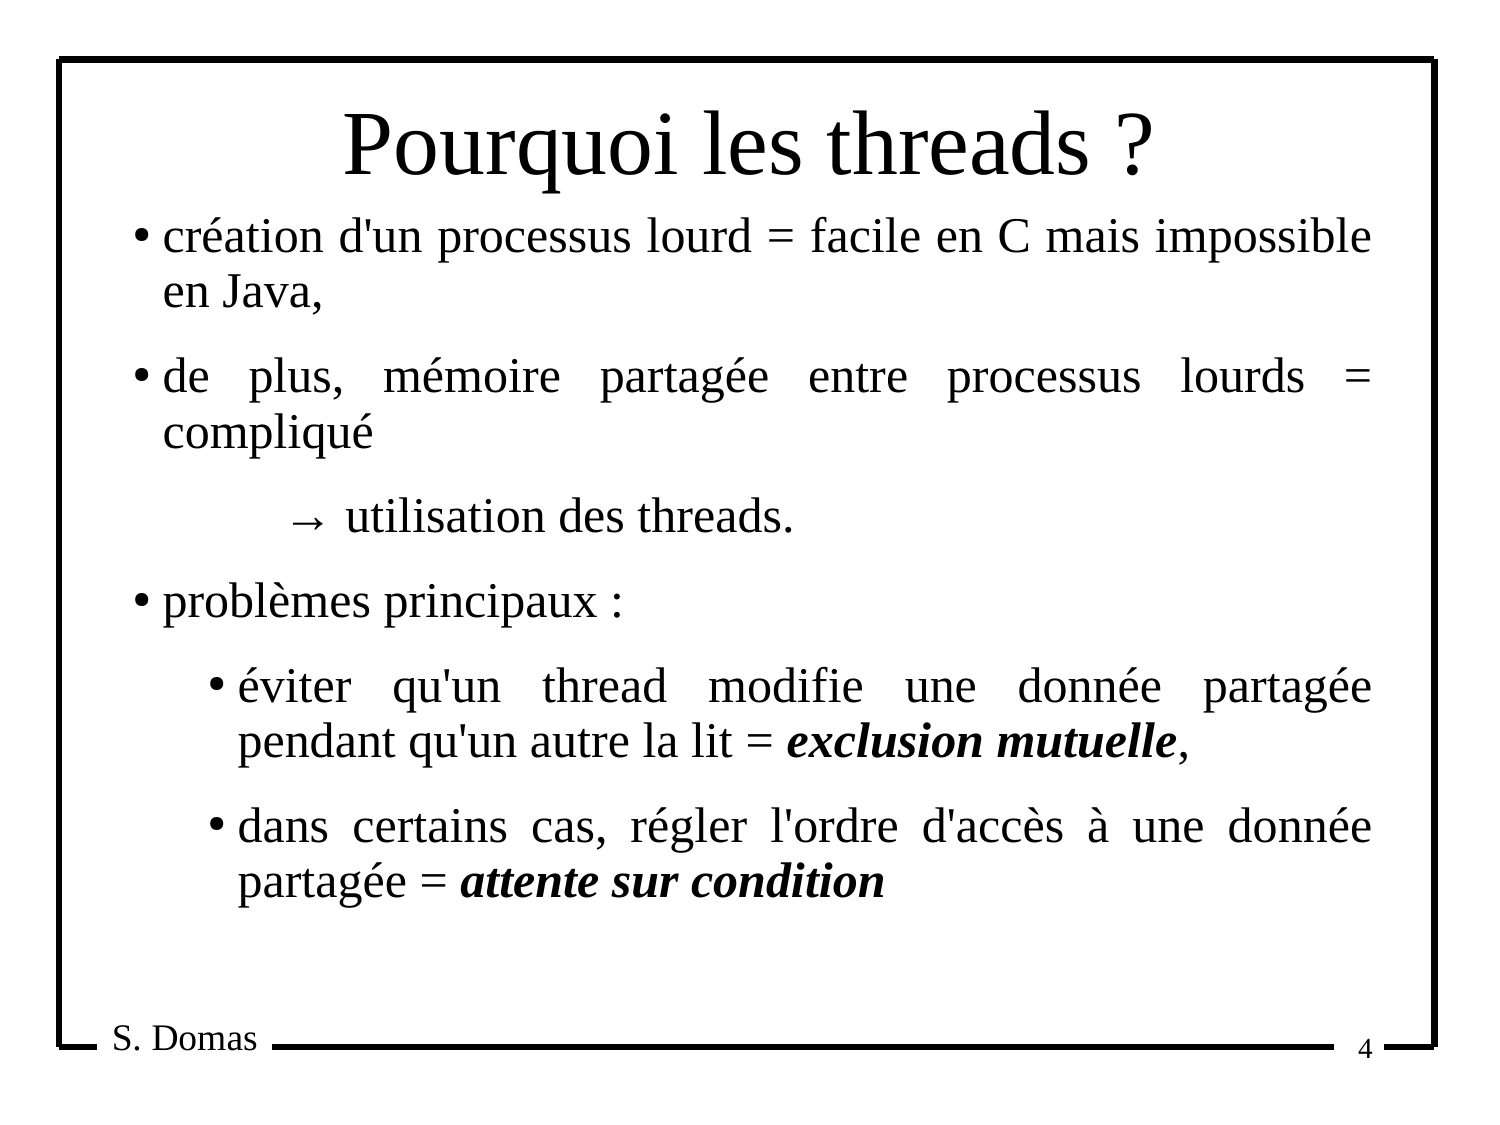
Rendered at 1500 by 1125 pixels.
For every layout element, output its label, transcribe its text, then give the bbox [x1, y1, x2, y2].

title Pourquoi les threads ? [112, 49, 1388, 238]
text_box création d'un processus lourd = facile en C mais impossible en Java, de plus, mémoire partagée entre processus lourds = compliqué → utilisation des threads. problèmes principaux : éviter qu'un thread modifie une donnée partagée pendant qu'un autre la lit = exclusion mutuelle, dans certains cas, régler l'ordre d'accès à une donnée partagée = attente sur condition [118, 238, 1388, 976]
text_box S. Domas [97, 1009, 273, 1067]
